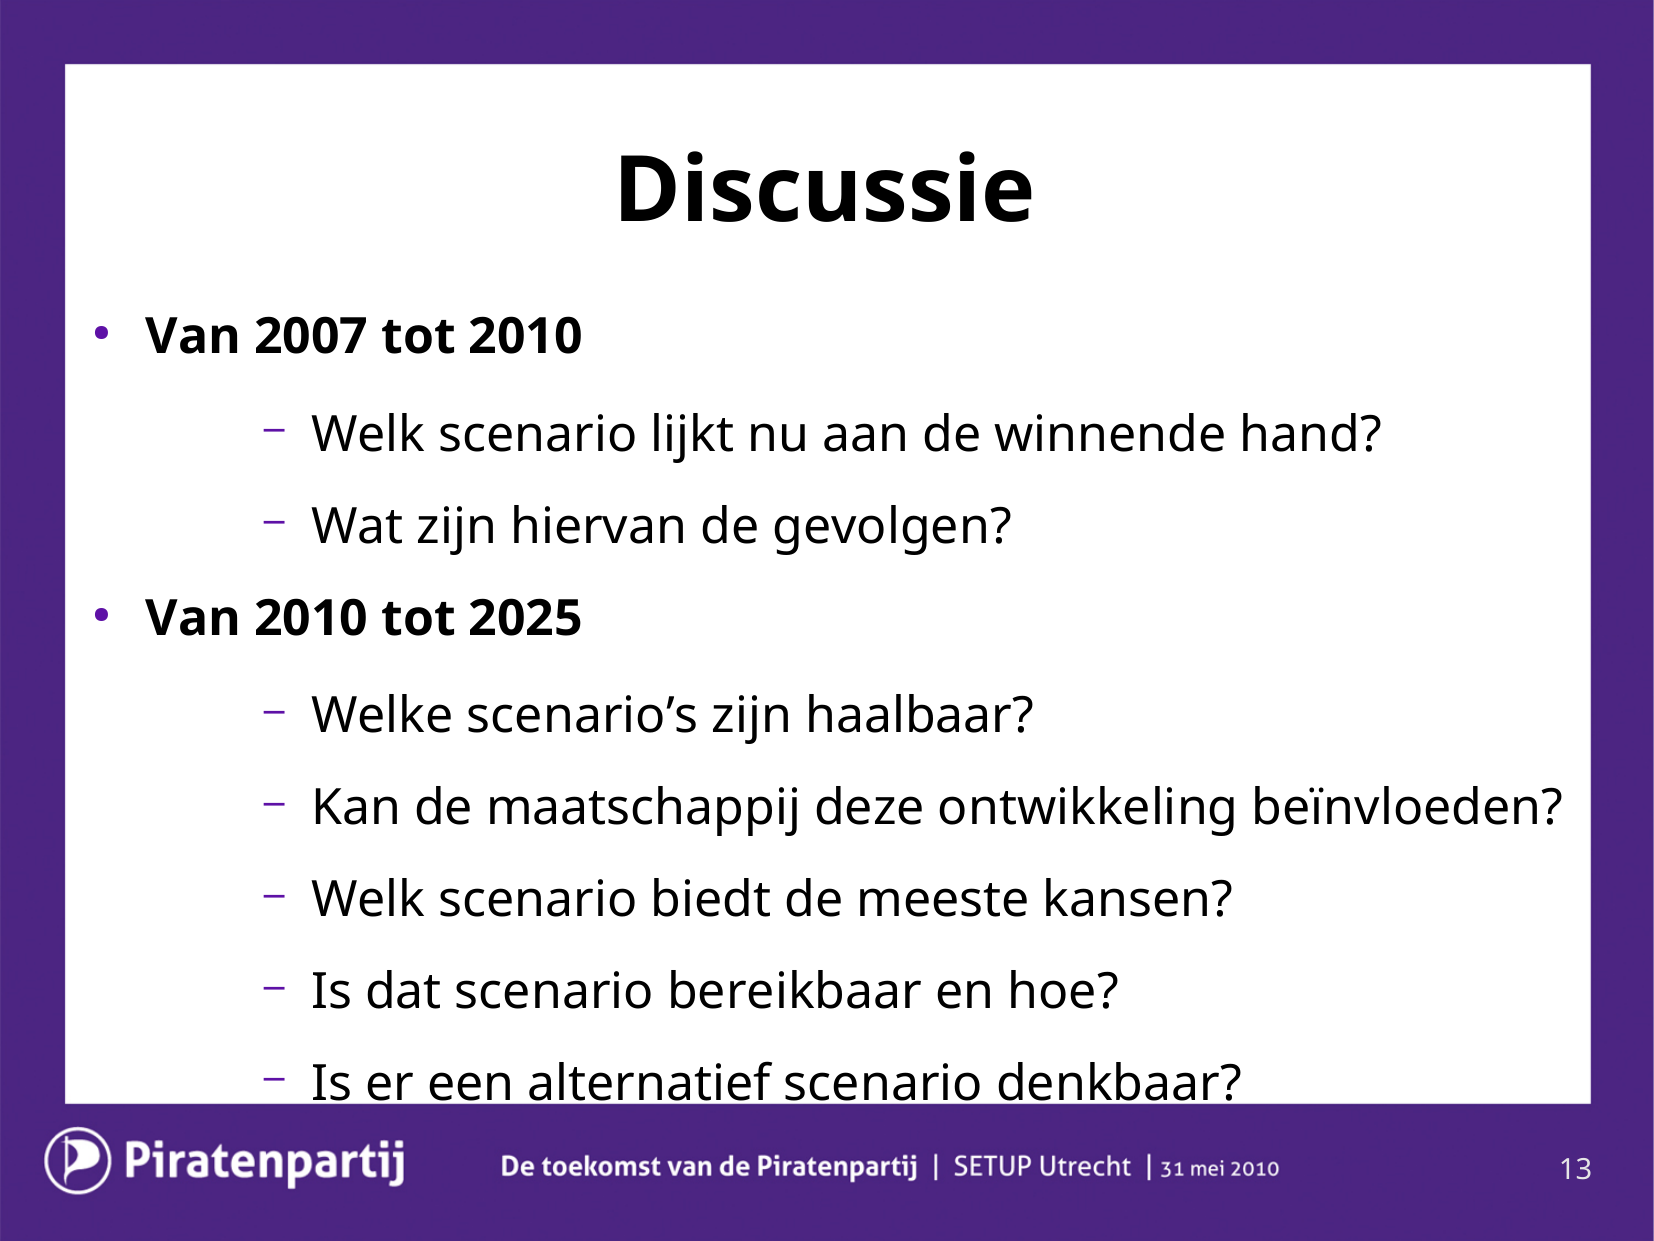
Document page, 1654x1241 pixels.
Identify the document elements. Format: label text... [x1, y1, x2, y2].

picture [0, 0, 1654, 1241]
title Discussie [75, 75, 1576, 297]
list Van 2007 tot 2010 Welk scenario lijkt nu aan de winnende hand? Wat zijn hiervan de gevolgen? Van 2010 tot 2025 Welke scenario’s zijn haalbaar? Kan de maatschappij deze ontwikkeling beïnvloeden? Welk scenario biedt de meeste kansen? Is dat scenario bereikbaar en hoe? Is er een alternatief scenario denkbaar? [75, 300, 1576, 1241]
